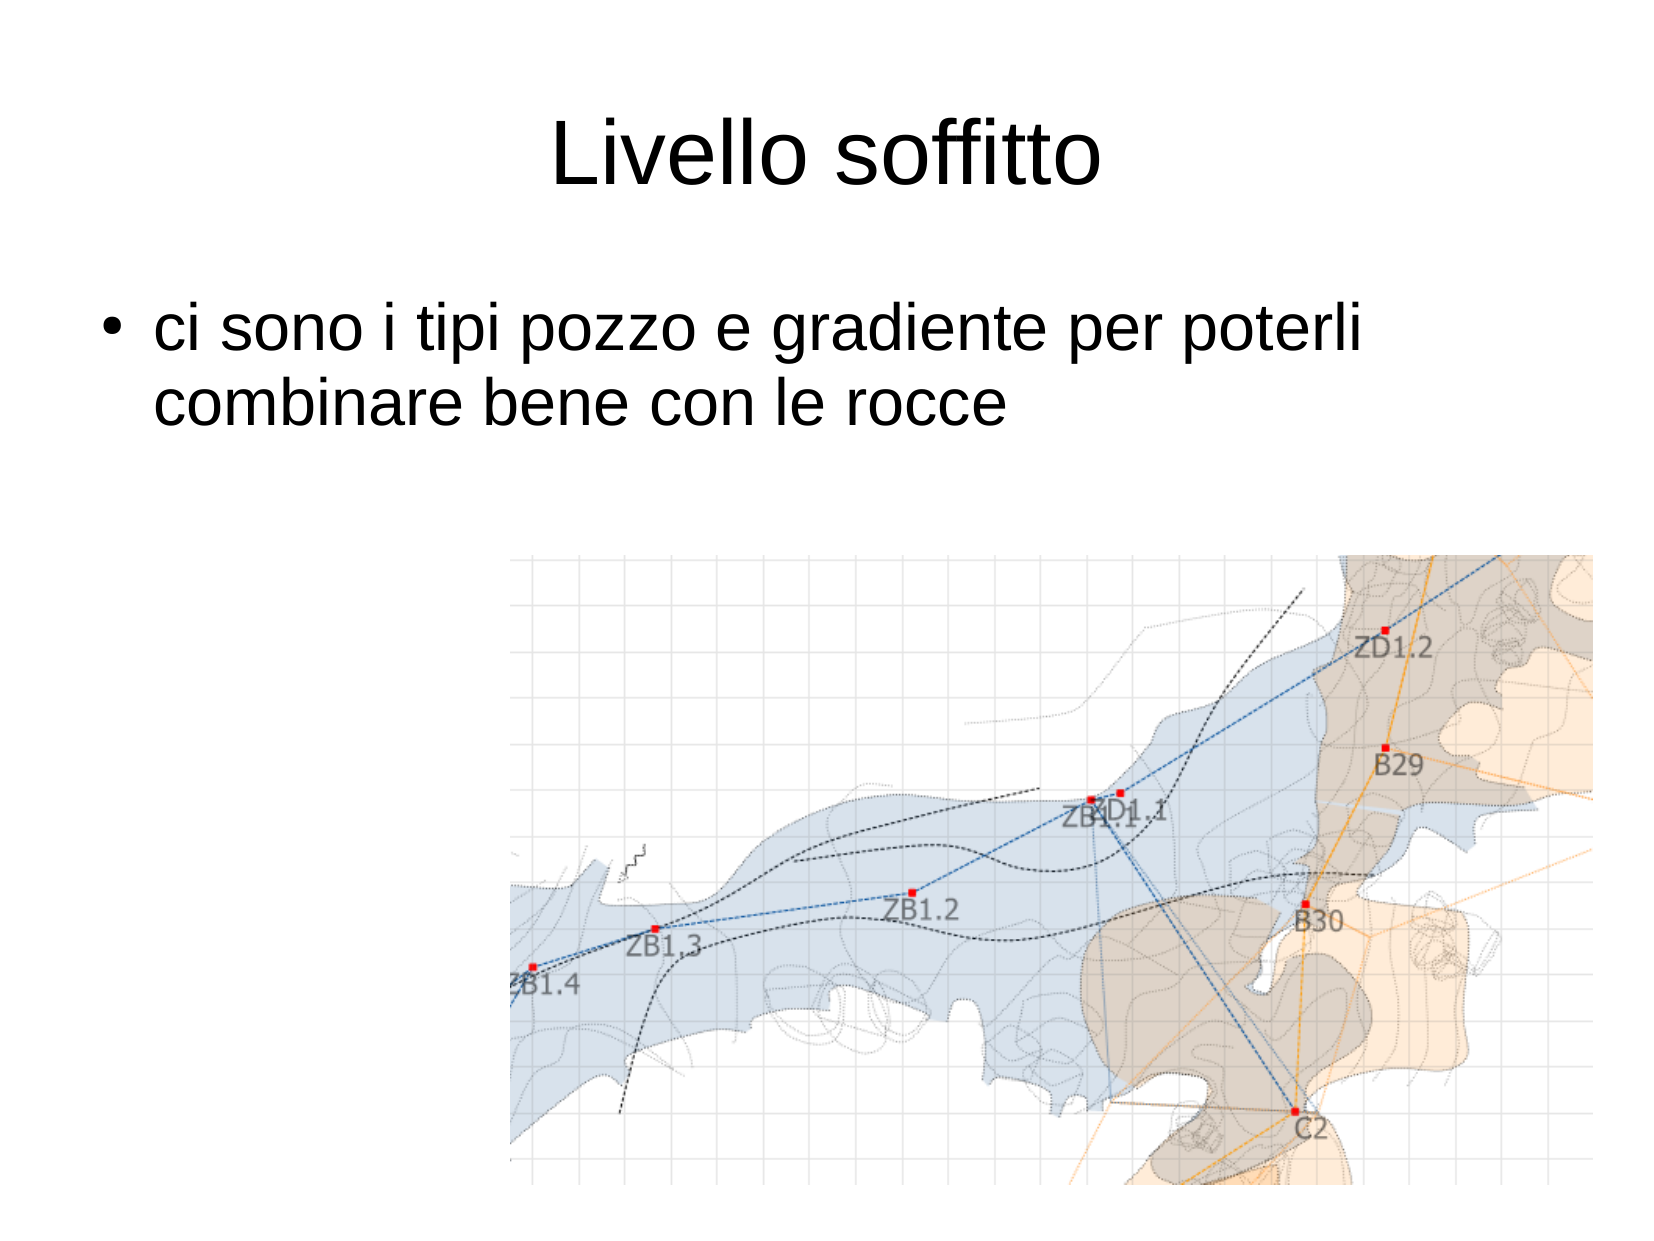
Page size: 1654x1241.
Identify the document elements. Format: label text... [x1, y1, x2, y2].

title Livello soffitto [82, 49, 1571, 257]
picture [510, 555, 1593, 1186]
list ci sono i tipi pozzo e gradiente per poterli combinare bene con le rocce [82, 290, 1571, 1109]
